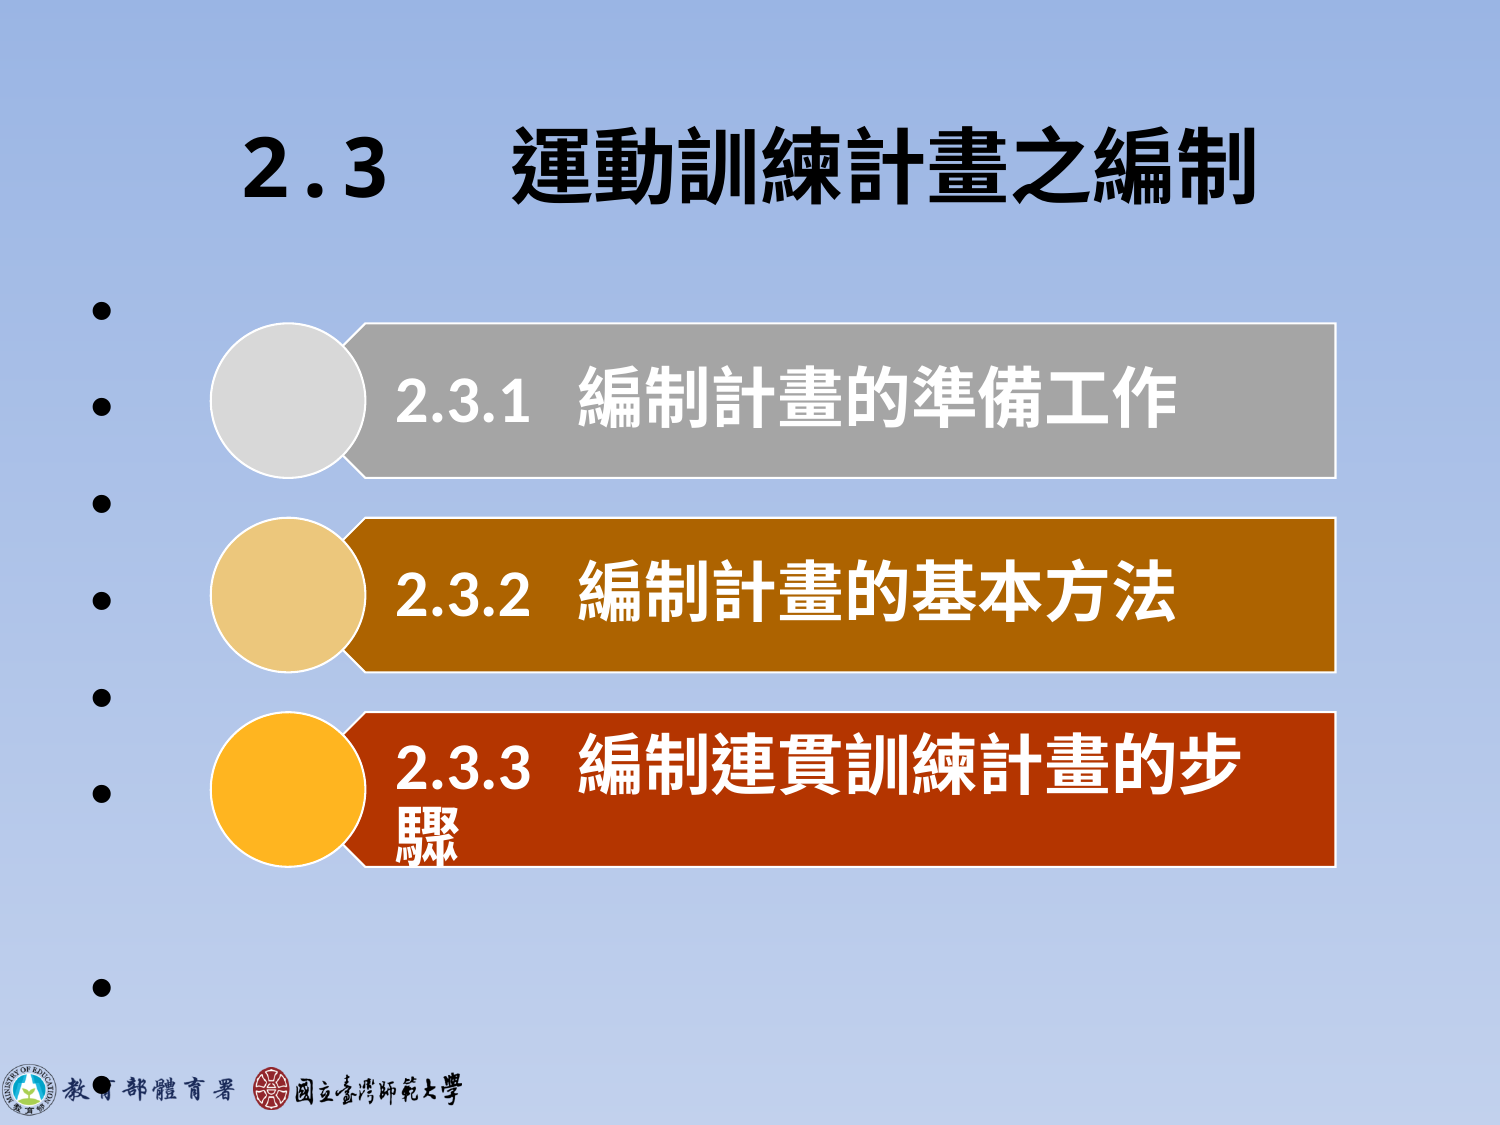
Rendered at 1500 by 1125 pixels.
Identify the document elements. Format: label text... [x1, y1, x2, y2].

text_box [210, 323, 366, 478]
text_box 2.3.1 編制計畫的準備工作 [343, 323, 1336, 478]
list [75, 262, 1426, 1005]
title 2.3 運動訓練計畫之編制 [75, 95, 1426, 233]
text_box 2.3.2 編制計畫的基本方法 [343, 517, 1336, 673]
text_box 2.3.3 編制連貫訓練計畫的步驟 [343, 712, 1336, 867]
text_box [210, 517, 366, 673]
text_box [210, 712, 366, 867]
